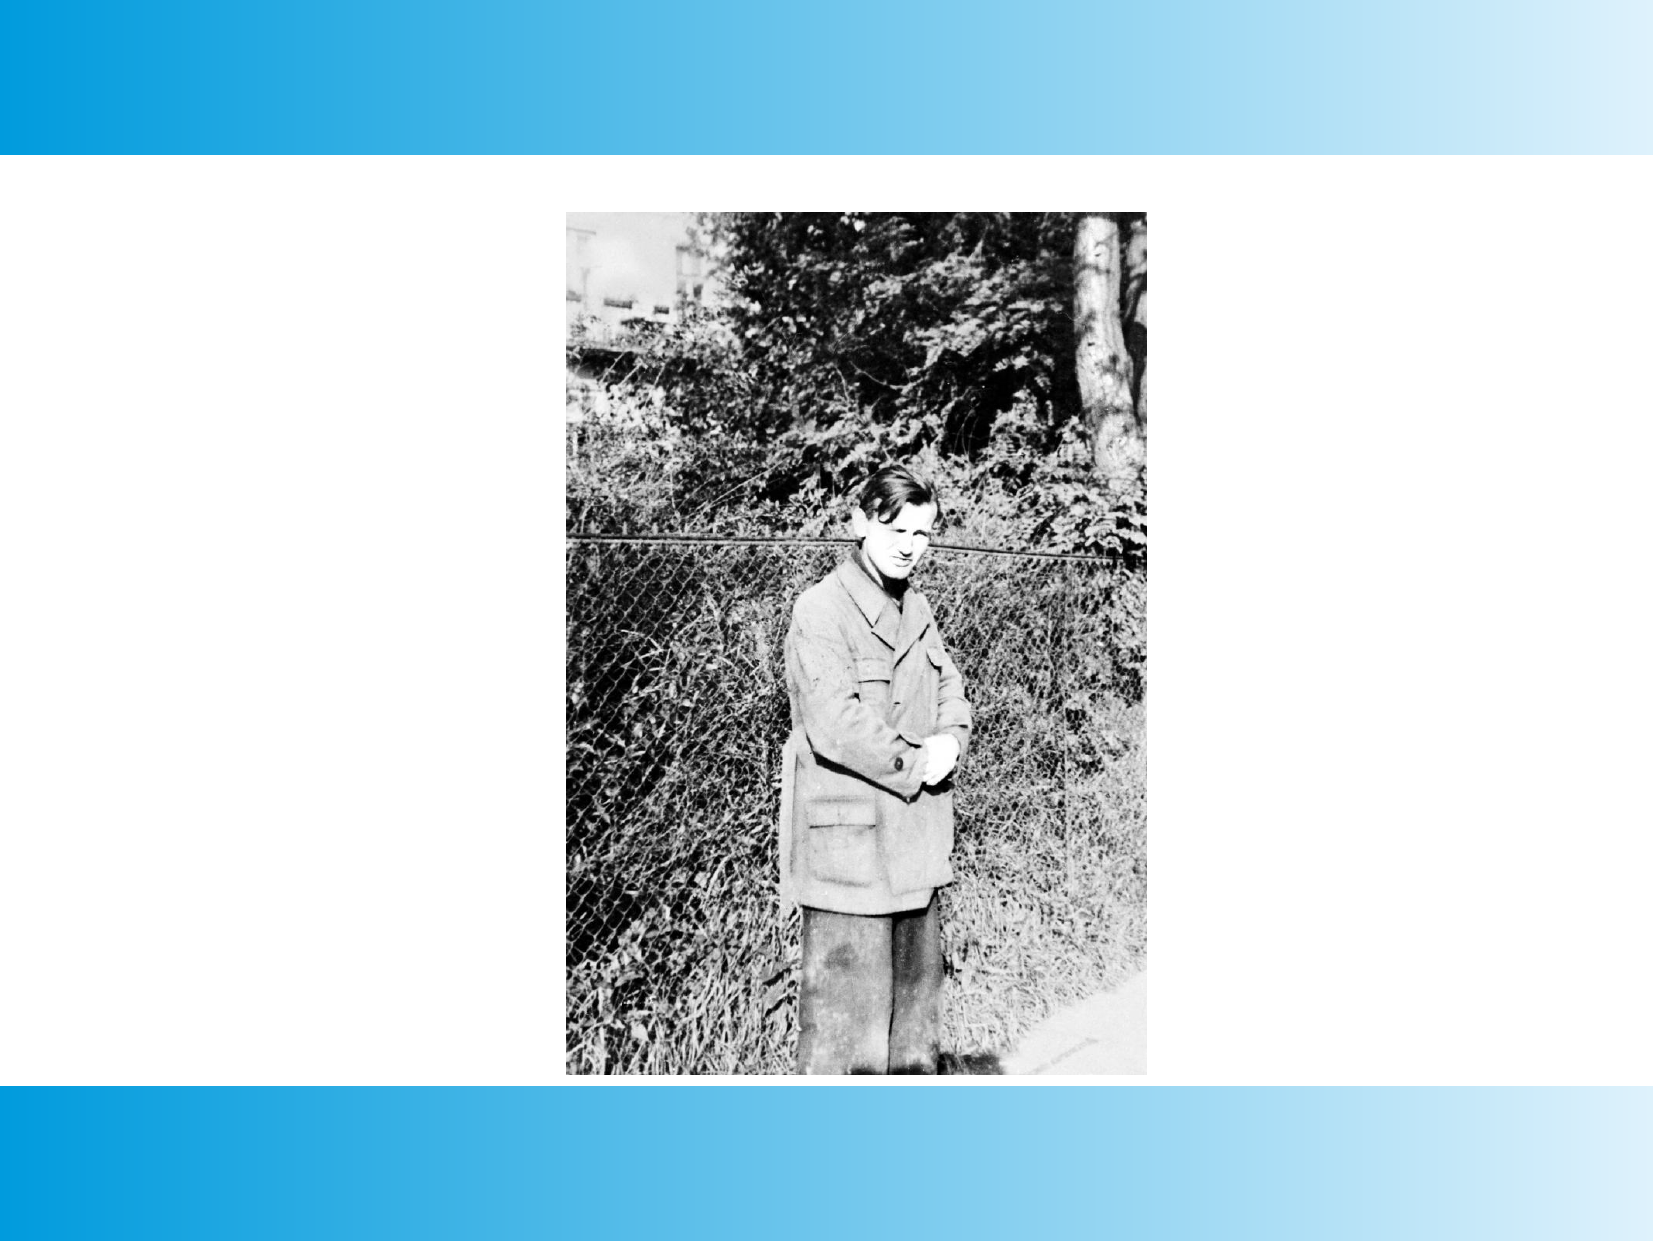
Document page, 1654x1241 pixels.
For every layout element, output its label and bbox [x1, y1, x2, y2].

picture [566, 212, 1147, 1075]
